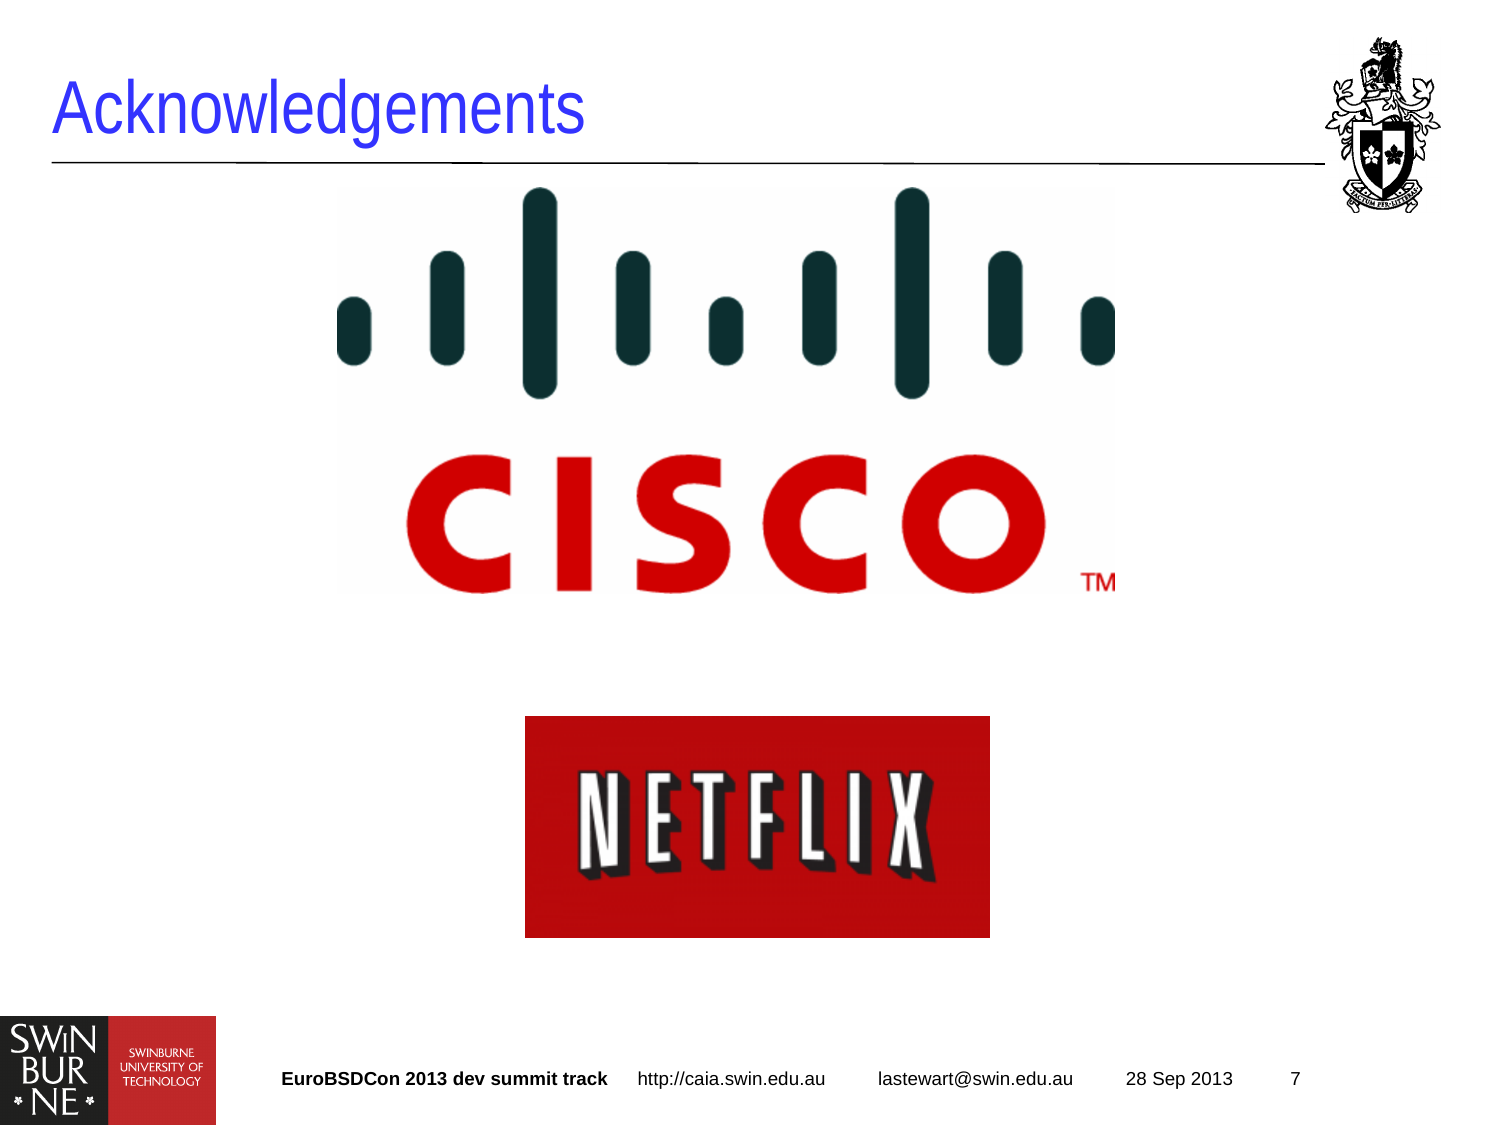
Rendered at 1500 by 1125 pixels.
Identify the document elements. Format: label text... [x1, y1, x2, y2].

picture [525, 716, 990, 938]
picture [1325, 37, 1441, 213]
picture [337, 187, 1115, 594]
title Acknowledgements [52, 58, 1325, 164]
picture [0, 1016, 216, 1125]
